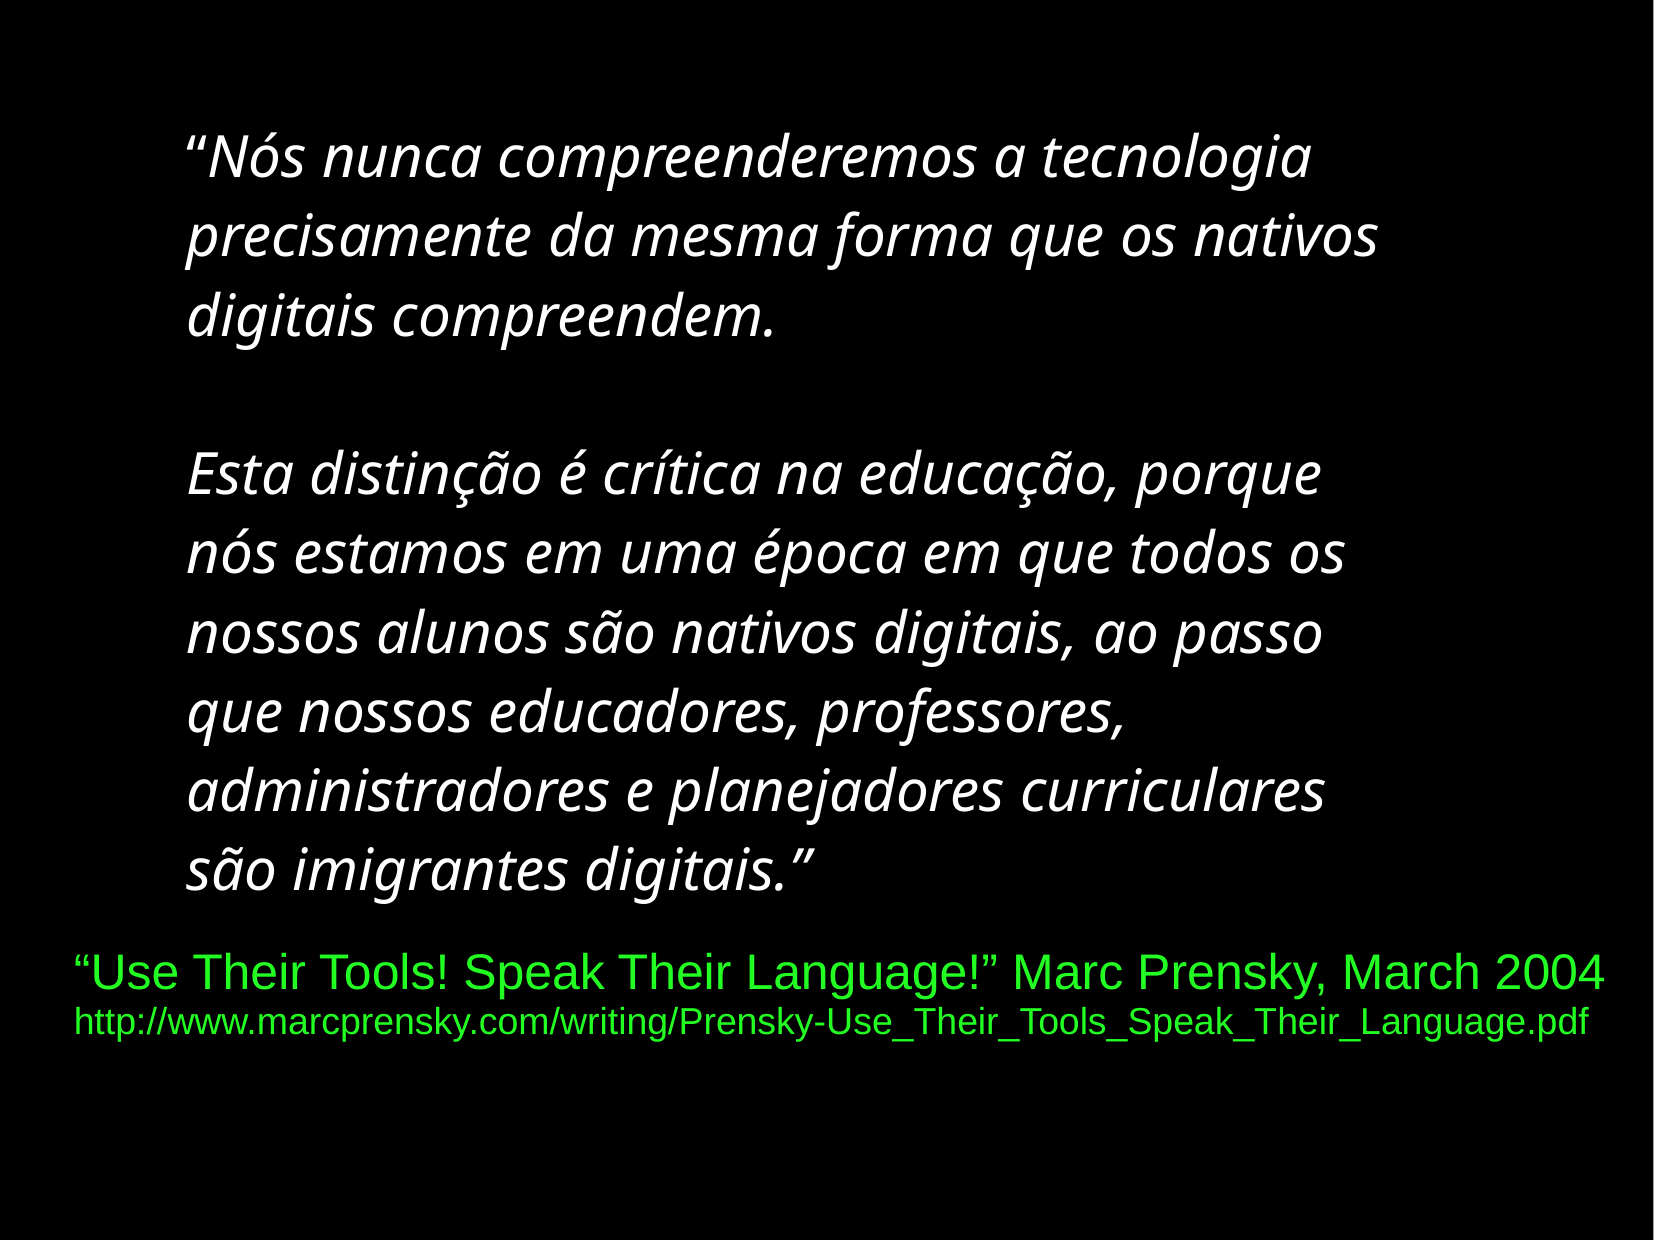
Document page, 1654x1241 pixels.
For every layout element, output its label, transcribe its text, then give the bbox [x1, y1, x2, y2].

text_box “Use Their Tools! Speak Their Language!” Marc Prensky, March 2004 http://www.marcprensky.com/writing/Prensky-Use_Their_Tools_Speak_Their_Language.pdf [59, 936, 1654, 1051]
text_box “Nós nunca compreenderemos a tecnologia precisamente da mesma forma que os nativos digitais compreendem. Esta distinção é crítica na educação, porque nós estamos em uma época em que todos os nossos alunos são nativos digitais, ao passo que nossos educadores, professores, administradores e planejadores curriculares são imigrantes digitais.” [171, 107, 1418, 936]
